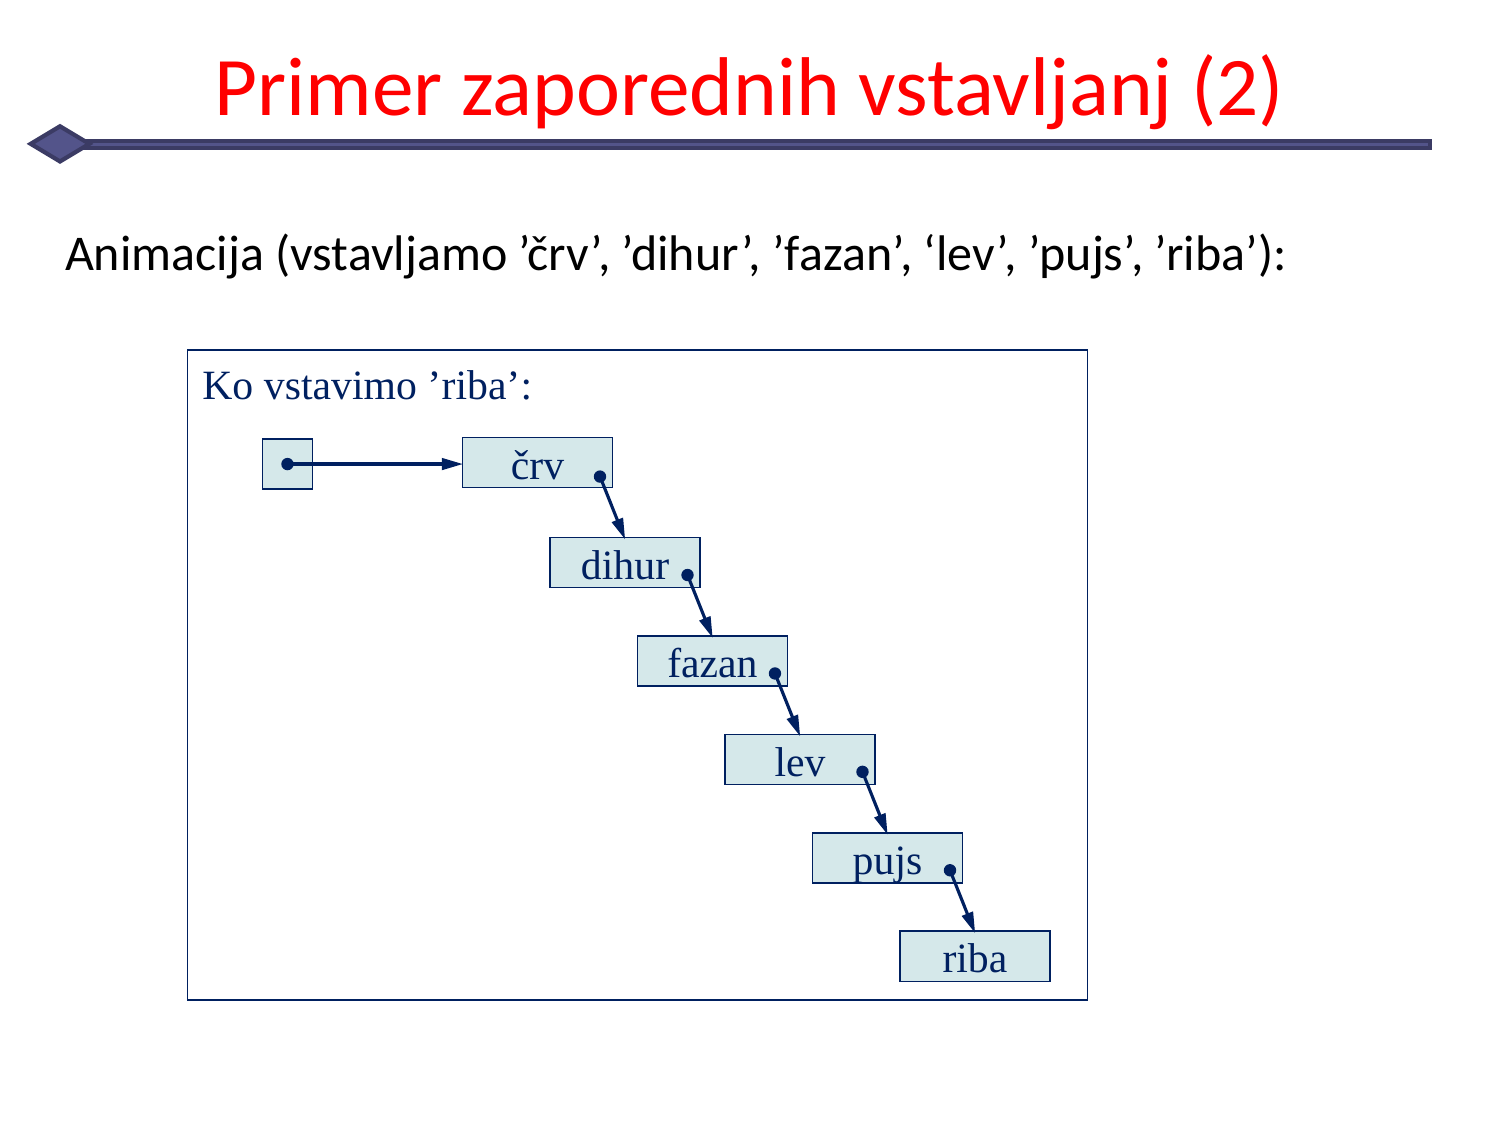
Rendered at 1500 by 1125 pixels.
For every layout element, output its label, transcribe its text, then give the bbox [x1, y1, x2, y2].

text_box lev [725, 734, 876, 785]
title Primer zaporednih vstavljanj (2) [75, 23, 1426, 141]
list Animacija (vstavljamo ’črv’, ’dihur’, ’fazan’, ‘lev’, ’pujs’, ’riba’): [49, 212, 1500, 313]
text_box [187, 350, 1088, 1000]
text_box pujs [858, 857, 868, 873]
text_box fazan [637, 635, 788, 687]
text_box Ko vstavimo ’riba’: [187, 350, 663, 416]
text_box črv [462, 437, 613, 488]
text_box riba [900, 931, 1051, 982]
text_box pujs [812, 832, 963, 883]
text_box dihur [549, 537, 701, 588]
